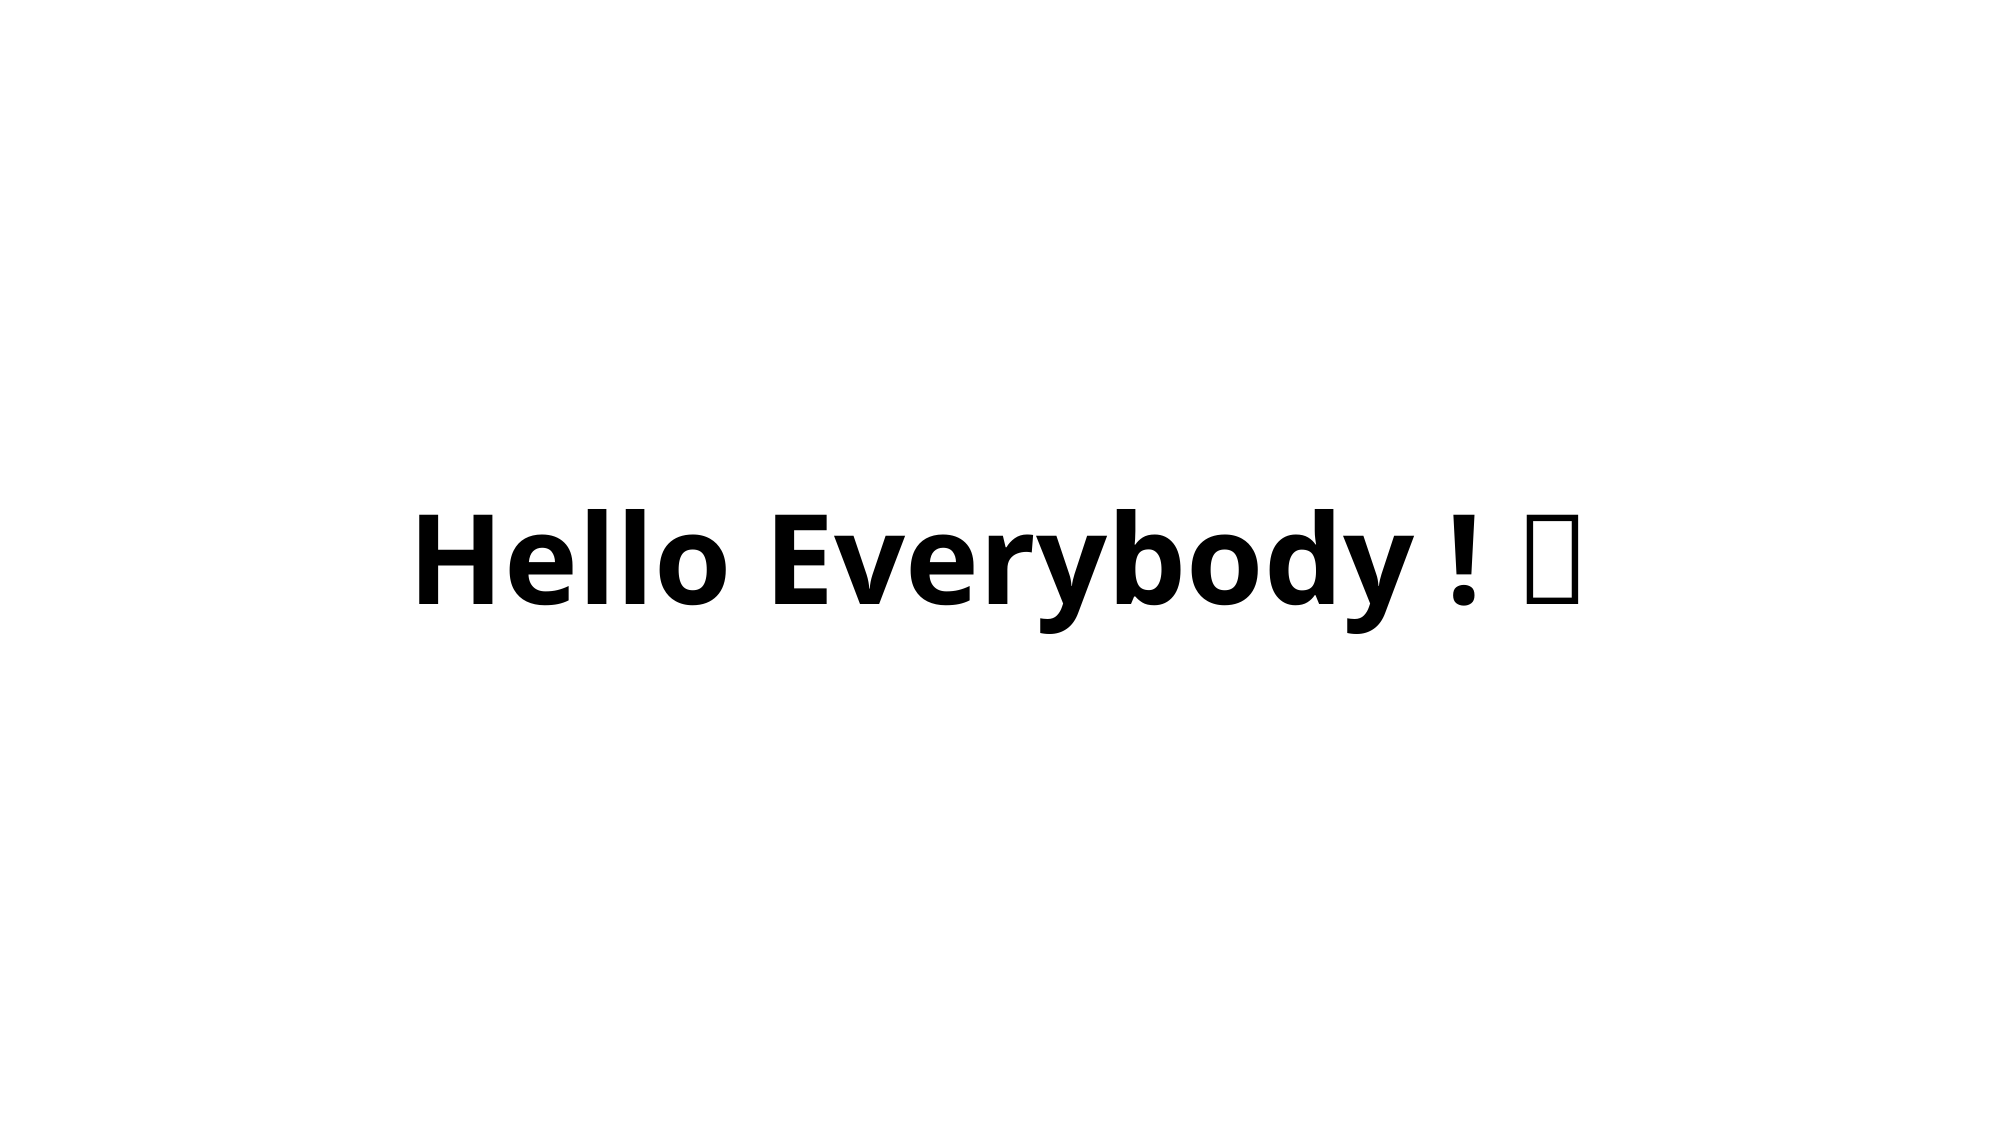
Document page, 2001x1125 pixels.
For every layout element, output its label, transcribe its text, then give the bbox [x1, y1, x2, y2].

title Hello Everybody ! 👋 [261, 486, 1739, 639]
